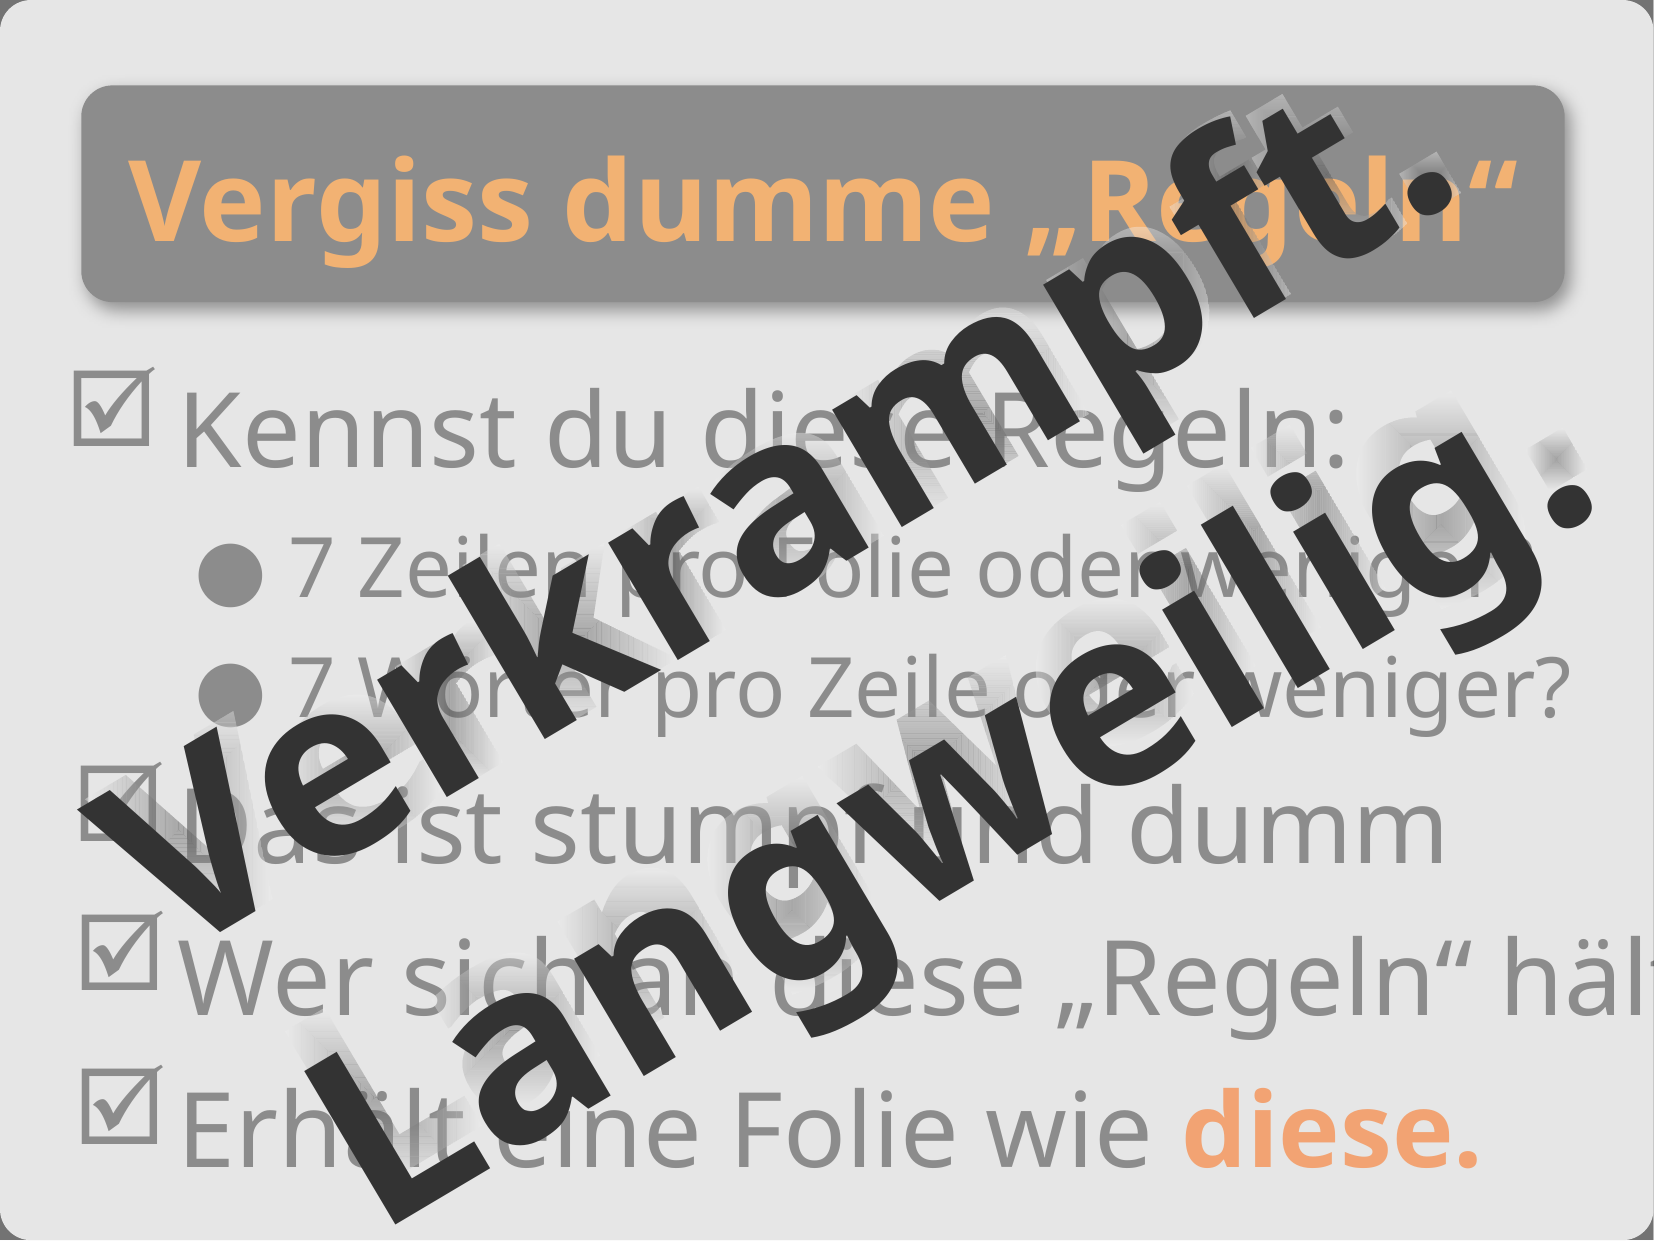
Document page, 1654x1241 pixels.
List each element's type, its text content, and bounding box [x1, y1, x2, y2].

text_box Verkrampft. Langweilig. [15, 0, 1654, 1241]
text_box [376, 482, 1654, 1241]
text_box [0, 0, 1250, 1241]
text_box [1369, 0, 1654, 479]
